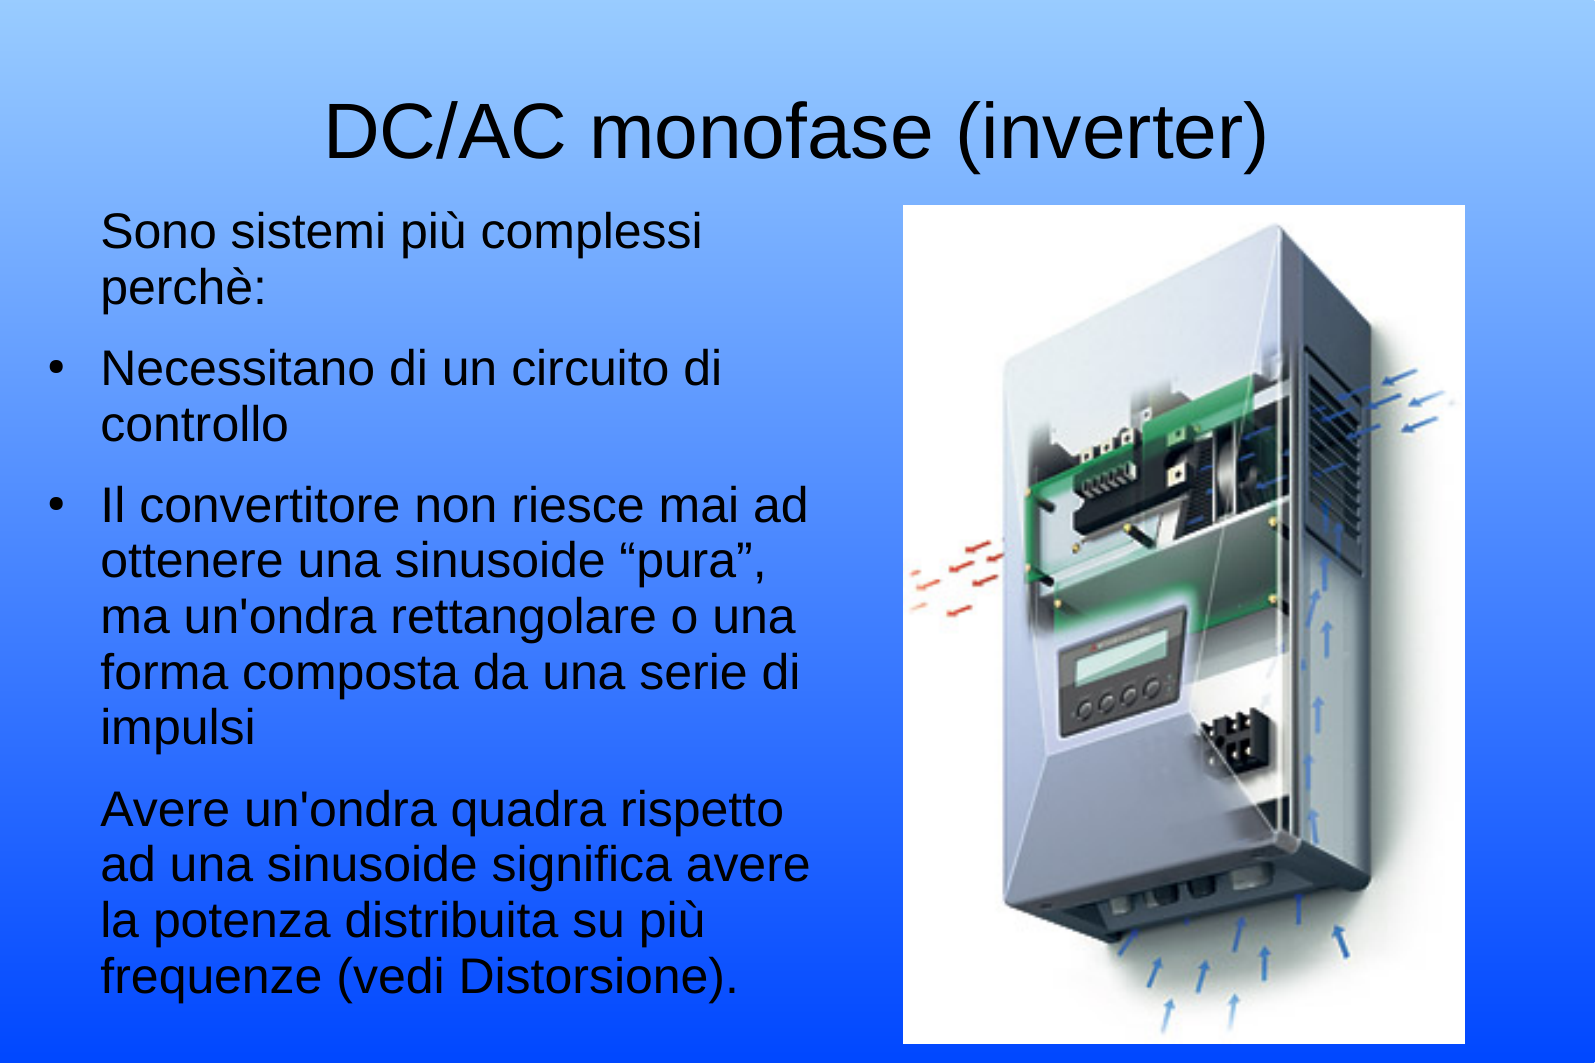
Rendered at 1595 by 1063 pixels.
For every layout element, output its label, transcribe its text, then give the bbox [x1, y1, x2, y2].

picture [903, 205, 1465, 1044]
title DC/AC monofase (inverter) [79, 42, 1515, 220]
list Sono sistemi più complessi perchè: Necessitano di un circuito di controllo Il convertitore non riesce mai ad ottenere una sinusoide “pura”, ma un'ondra rettangolare o una forma composta da una serie di impulsi Avere un'ondra quadra rispetto ad una sinusoide significa avere la potenza distribuita su più frequenze (vedi Distorsione). [29, 203, 827, 1004]
